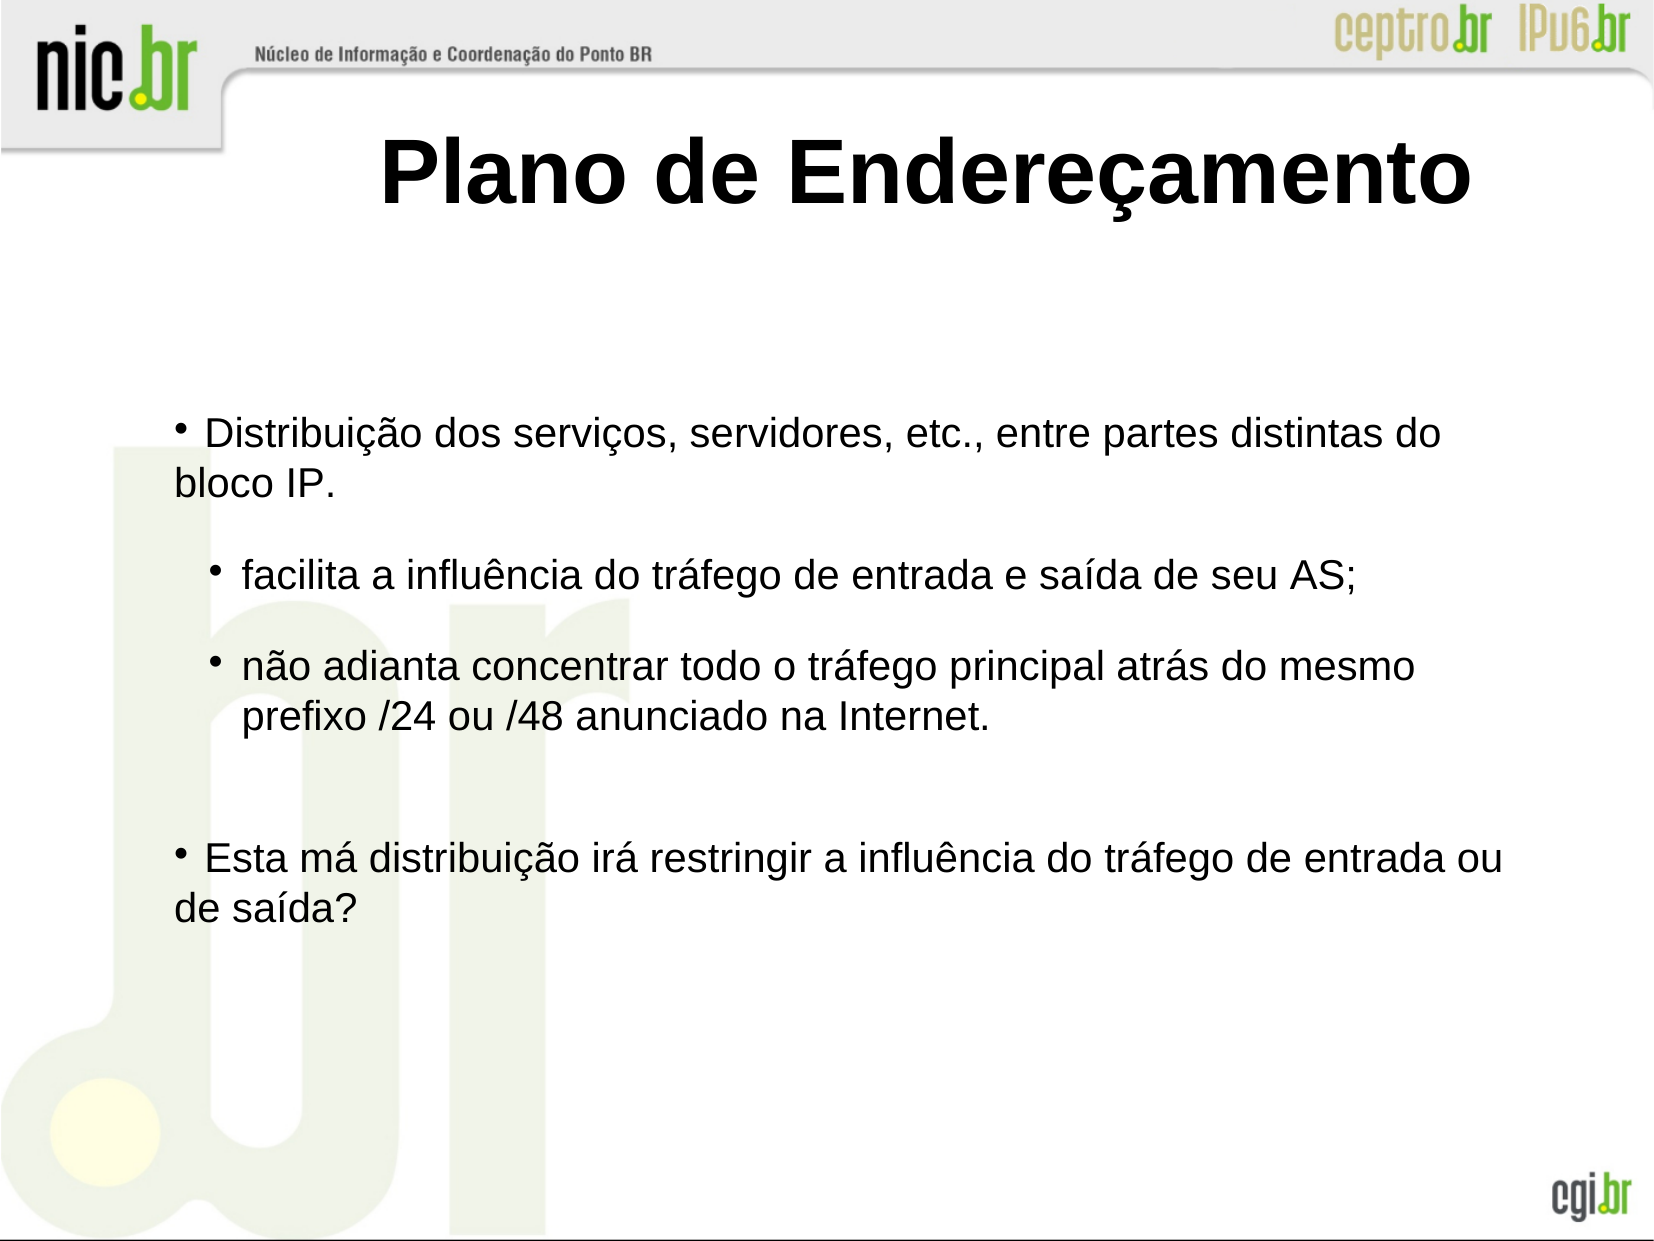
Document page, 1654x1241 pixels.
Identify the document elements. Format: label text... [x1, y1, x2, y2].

text_box Distribuição dos serviços, servidores, etc., entre partes distintas do bloco IP. facilita a influência do tráfego de entrada e saída de seu AS; não adianta concentrar todo o tráfego principal atrás do mesmo prefixo /24 ou /48 anunciado na Internet. Esta má distribuição irá restringir a influência do tráfego de entrada ou de saída? [159, 396, 1566, 537]
picture [0, 0, 1654, 1241]
text_box Plano de Endereçamento [188, 97, 1654, 216]
